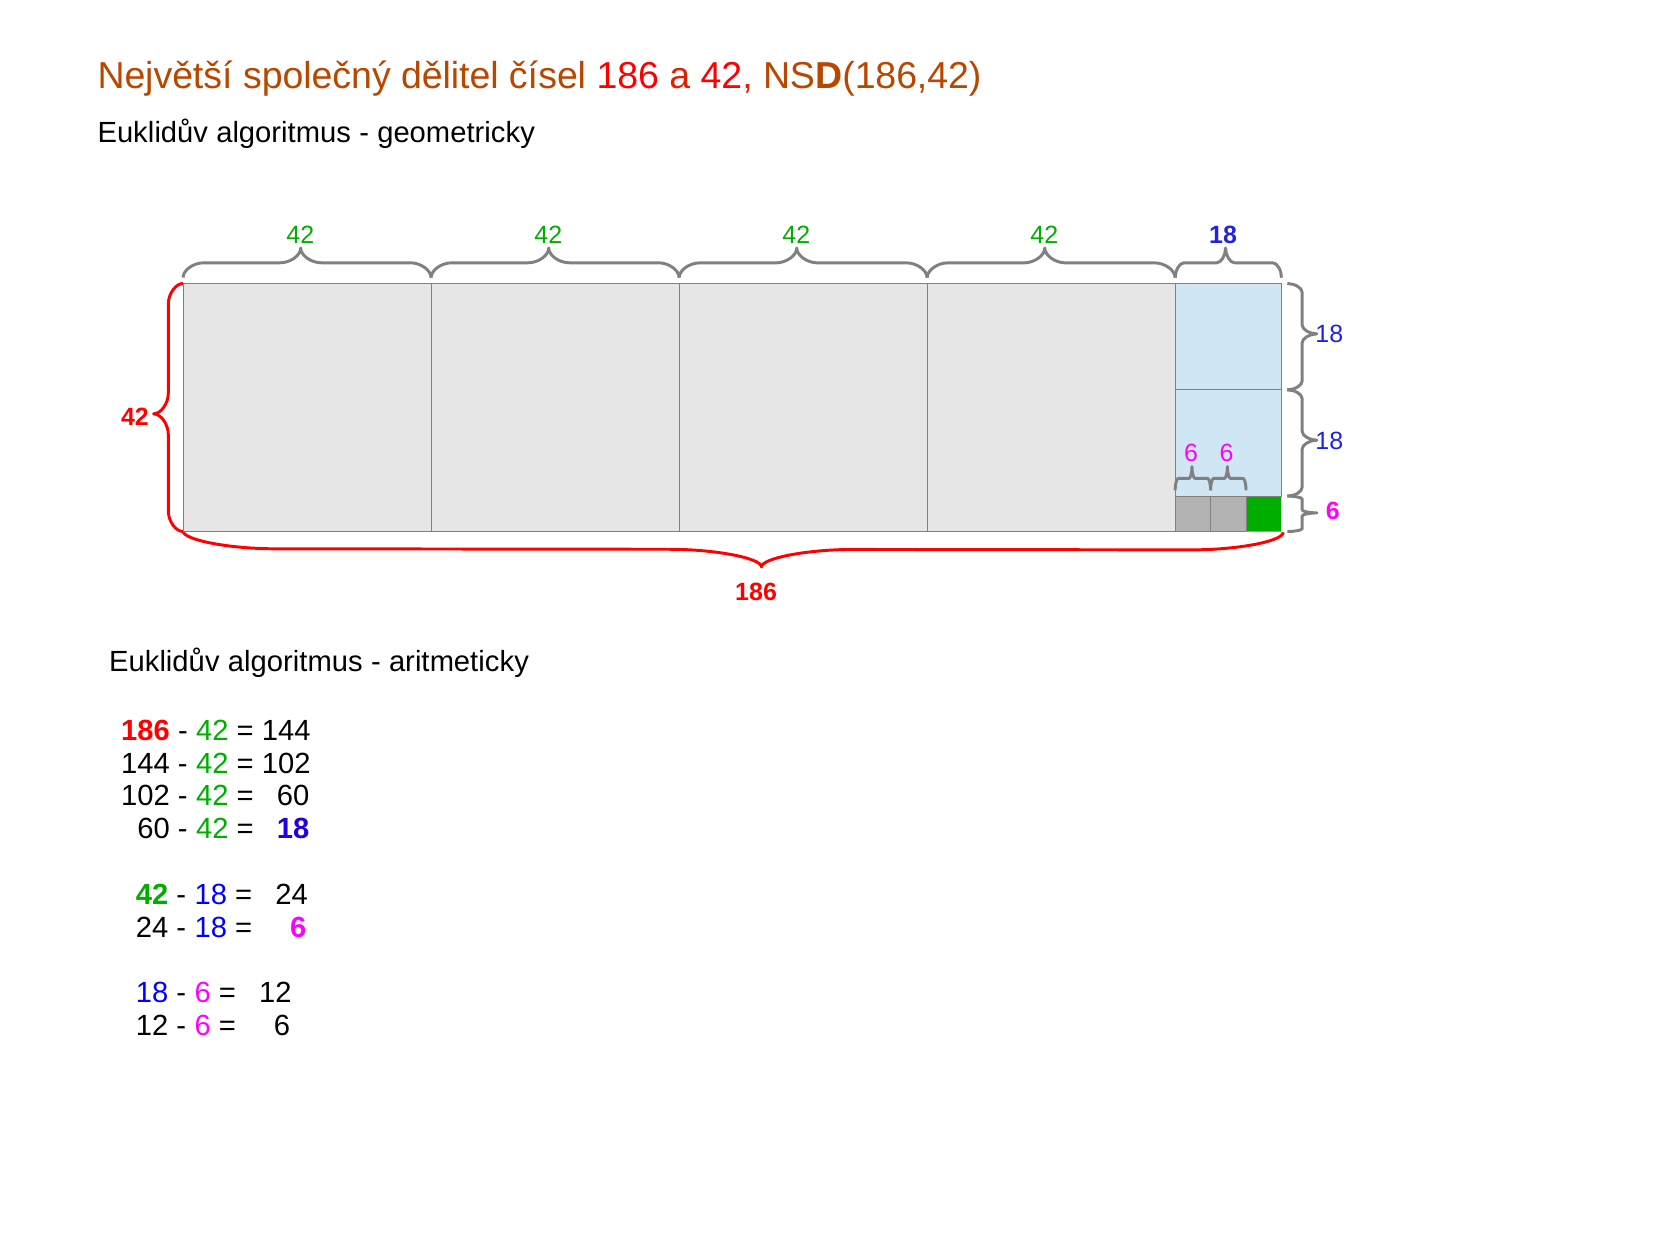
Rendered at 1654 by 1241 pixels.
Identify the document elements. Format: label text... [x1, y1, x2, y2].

text_box 42 [1015, 213, 1074, 257]
text_box Euklidův algoritmus - aritmeticky [94, 637, 615, 695]
text_box [183, 283, 1282, 532]
text_box 42 [106, 395, 164, 439]
text_box 6 [1311, 488, 1355, 533]
text_box 42 [271, 213, 330, 257]
text_box 18 [1300, 312, 1359, 356]
text_box 42 [767, 213, 826, 257]
text_box 18 [1194, 213, 1252, 258]
text_box Euklidův algoritmus - geometricky [82, 108, 1146, 166]
text_box 186 - 42 = 144 144 - 42 = 102 102 - 42 = x60 060 - 42 = x18 x42 - 18 = x24 x24 - 18 = xx6 x18 - 6 = x12 x12 - 6 = xx6 xx6 - 6 = xx0 [106, 706, 355, 1086]
text_box 6 [1169, 431, 1204, 474]
text_box 186 [720, 570, 793, 614]
text_box 42 [519, 213, 578, 257]
text_box Největší společný dělitel čísel 186 a 42, NSD(186,42) [82, 47, 1595, 142]
text_box 6 [1204, 430, 1249, 474]
text_box 18 [1300, 418, 1359, 462]
